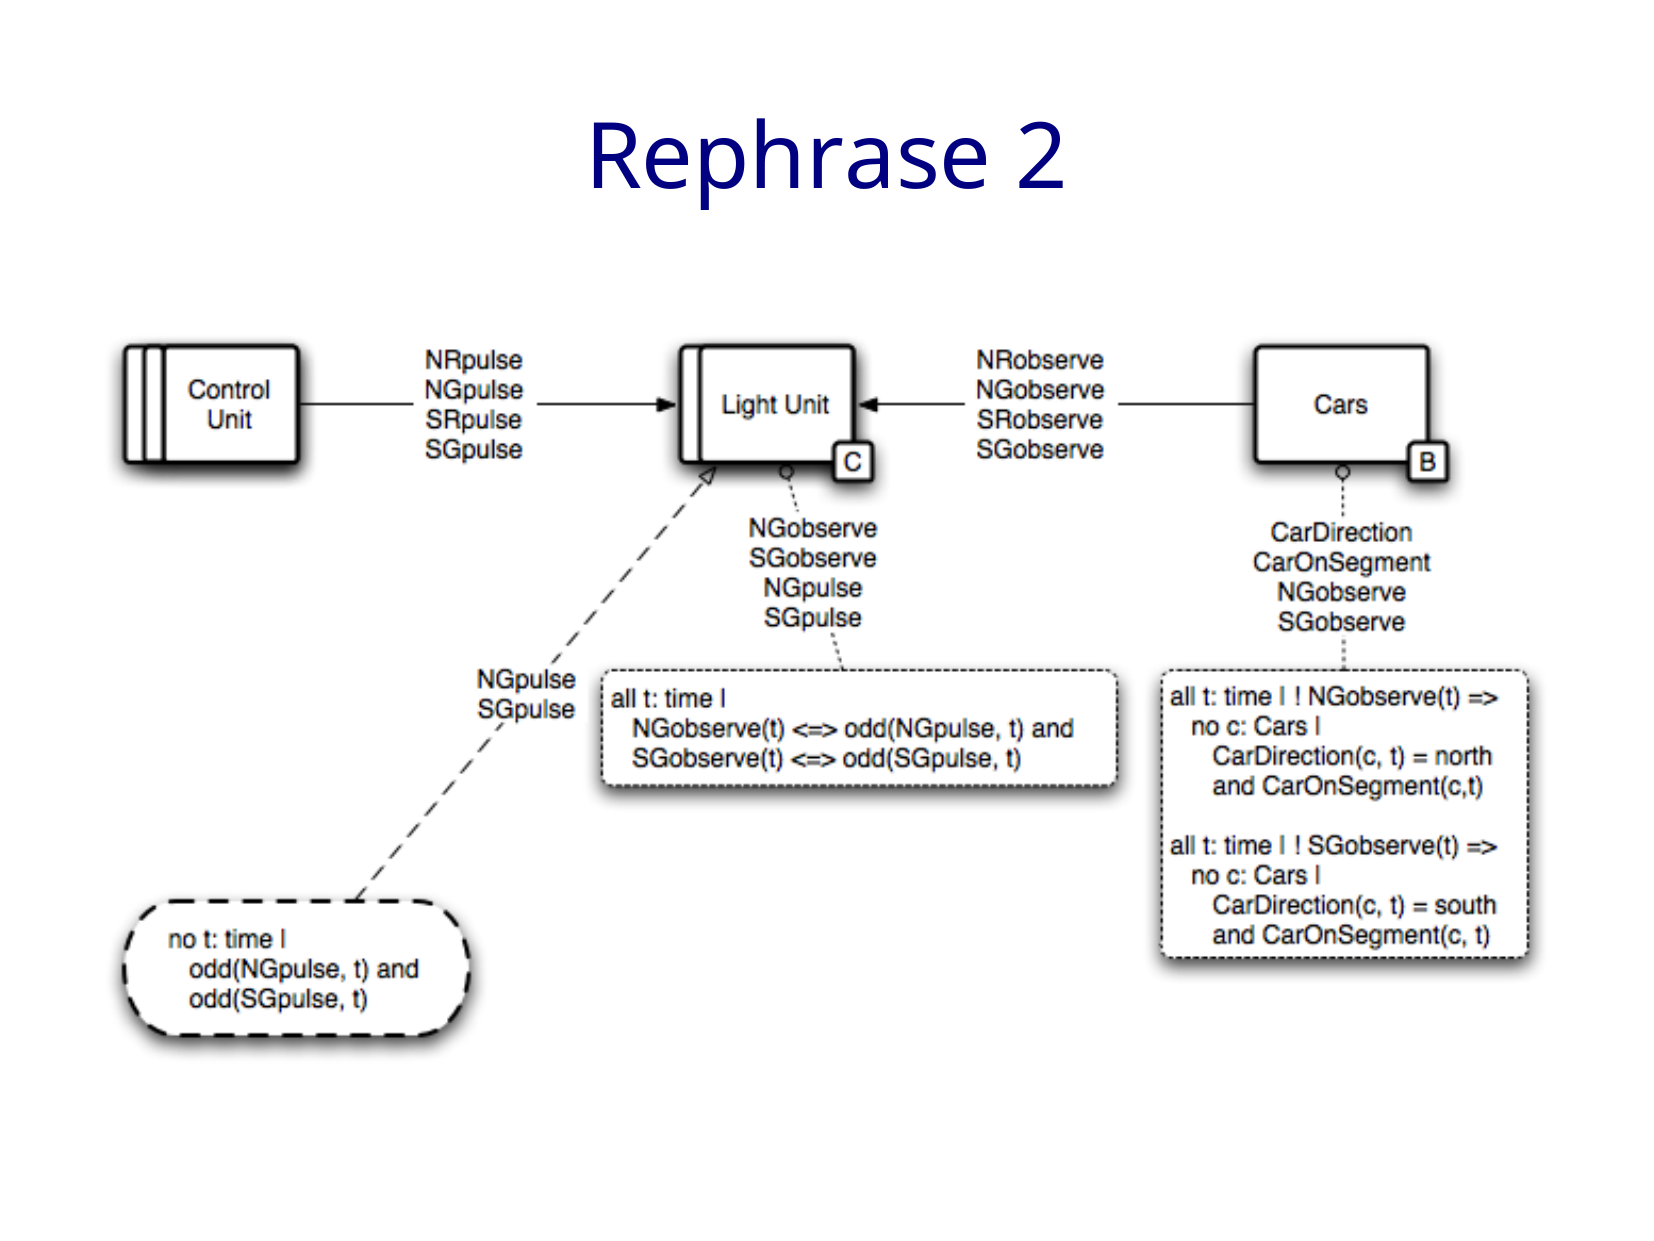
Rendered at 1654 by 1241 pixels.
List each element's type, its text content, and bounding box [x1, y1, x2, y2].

picture [82, 312, 1570, 1087]
title Rephrase 2 [82, 49, 1571, 257]
